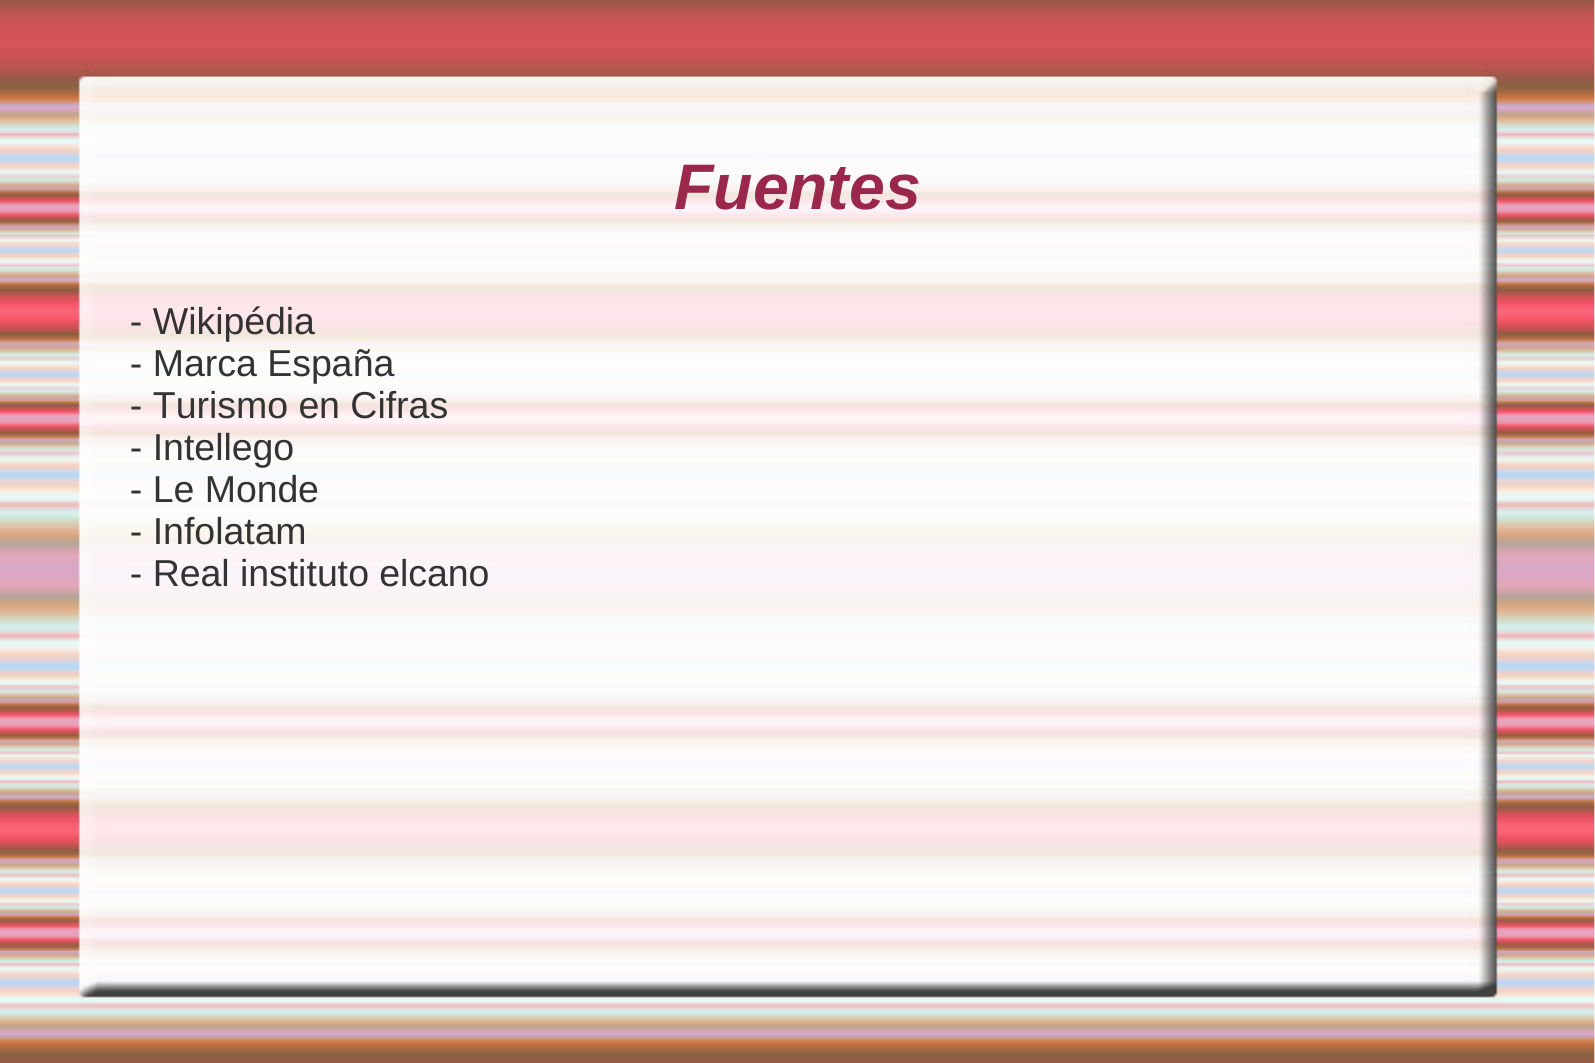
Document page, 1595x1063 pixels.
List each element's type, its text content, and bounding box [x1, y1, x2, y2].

list - Wikipédia - Marca España - Turismo en Cifras - Intellego - Le Monde - Infolatam - Real instituto elcano [130, 300, 1462, 971]
picture [0, 0, 1595, 1063]
title Fuentes [117, 98, 1479, 276]
